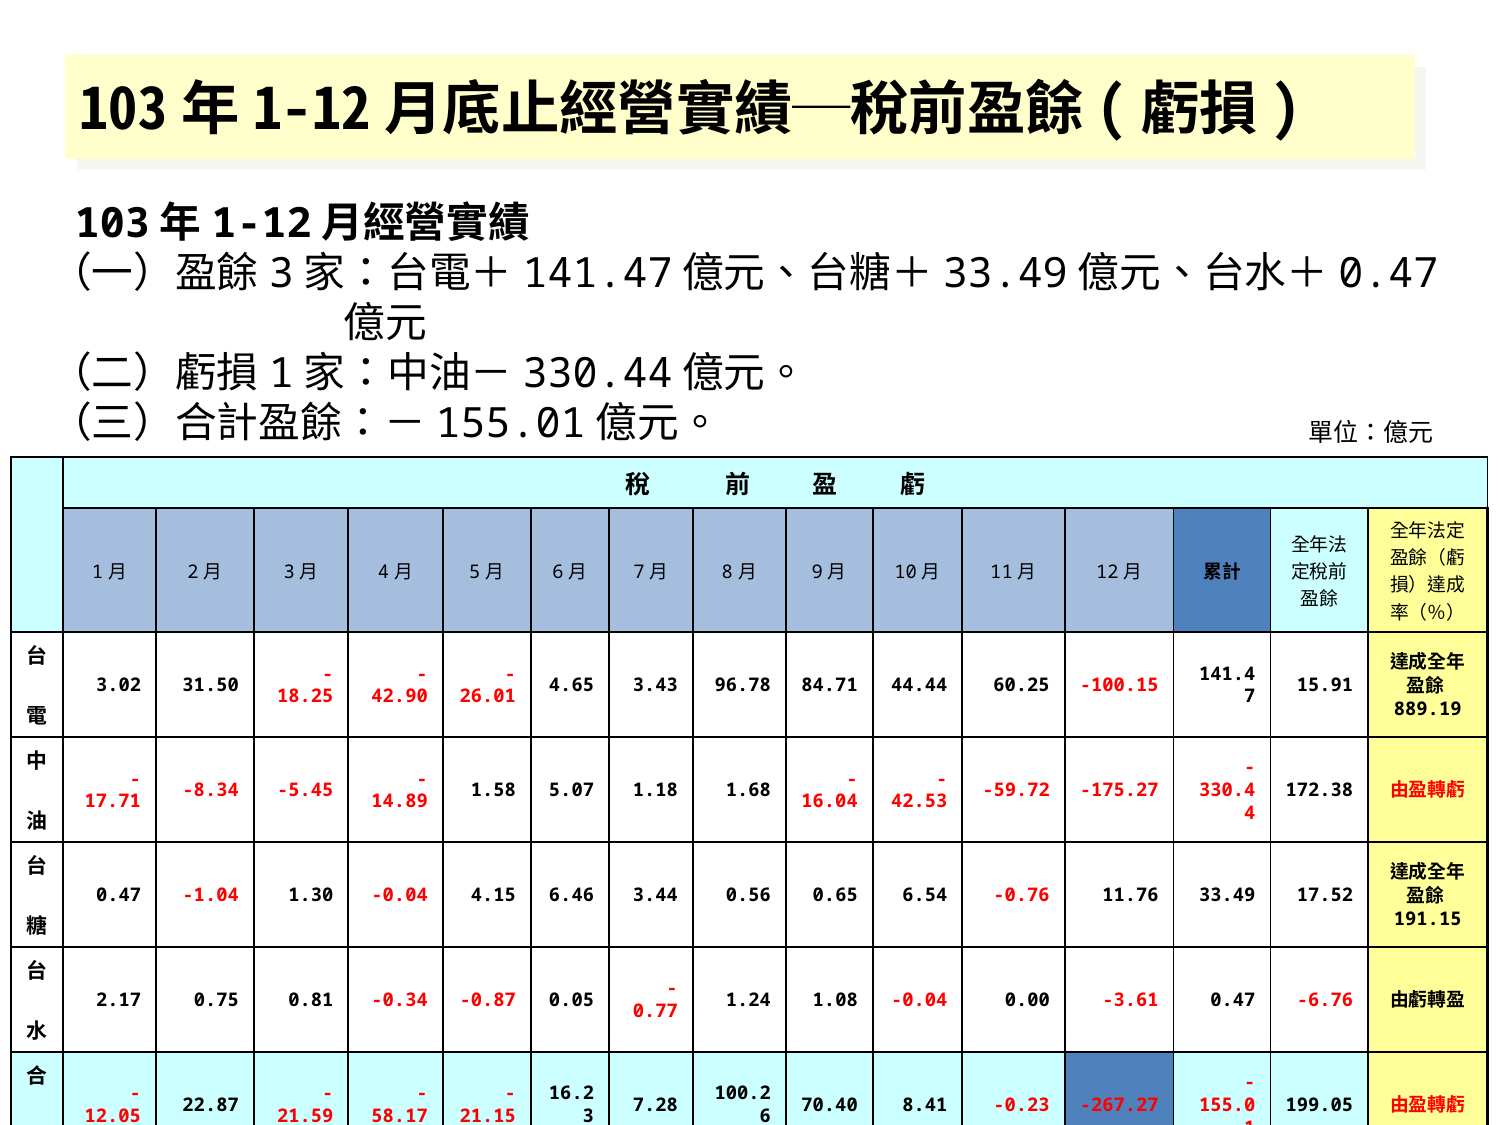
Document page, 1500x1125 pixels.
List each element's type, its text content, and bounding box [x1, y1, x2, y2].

table_cell 0.81 [255, 948, 347, 1051]
table_cell 3.43 [610, 633, 692, 736]
table_cell 8.41 [874, 1053, 961, 1125]
table_cell 6.54 [874, 843, 961, 946]
table_cell 9月 [787, 509, 872, 631]
table_cell 96.78 [694, 633, 785, 736]
table_cell 2.17 [64, 948, 155, 1051]
table_cell 0.00 [963, 948, 1064, 1051]
table_cell 中 油 [12, 738, 62, 841]
table_cell 1.18 [610, 738, 692, 841]
table_cell 3.44 [610, 843, 692, 946]
table_cell 60.25 [963, 633, 1064, 736]
text_box 單位：億元 [1293, 408, 1471, 454]
table_cell -0.34 [349, 948, 442, 1051]
table_cell 11月 [963, 509, 1064, 631]
table_cell 累計 [1174, 509, 1270, 631]
table_cell -3.61 [1066, 948, 1173, 1051]
table_cell 2月 [157, 509, 253, 631]
table_cell -8.34 [157, 738, 253, 841]
table_cell -59.72 [963, 738, 1064, 841]
table_cell -330.44 [1174, 738, 1270, 841]
table_cell 12月 [1066, 509, 1173, 631]
table_cell -0.23 [963, 1053, 1064, 1125]
table_cell 台 電 [12, 633, 62, 736]
slide_number <編號> [1489, 1084, 1500, 1124]
table_cell 由虧轉盈 [1369, 948, 1486, 1051]
table_cell 22.87 [157, 1053, 253, 1125]
table_cell -155.01 [1174, 1053, 1270, 1125]
table_cell 7.28 [610, 1053, 692, 1125]
table_header 稅 前 盈 虧 [64, 458, 1487, 507]
table_cell -14.89 [349, 738, 442, 841]
table_cell -0.04 [874, 948, 961, 1051]
table_cell -0.87 [444, 948, 530, 1051]
table_header [12, 458, 62, 631]
table_cell 1.58 [444, 738, 530, 841]
table_cell -12.05 [64, 1053, 155, 1125]
table_cell -21.15 [444, 1053, 530, 1125]
table_cell 33.49 [1174, 843, 1270, 946]
table_cell 1.68 [694, 738, 785, 841]
table_cell 1月 [64, 509, 155, 631]
table_cell 0.75 [157, 948, 253, 1051]
text_box 103年1-12月經營實績 （一）盈餘3家：台電＋141.47億元、台糖＋33.49億元、台水＋0.47億元 （二）虧損1家：中油－330.44億元。 （三）合計盈餘：－155.01億元。 [35, 188, 1483, 454]
table_cell -26.01 [444, 633, 530, 736]
table_cell 84.71 [787, 633, 872, 736]
table_cell -6.76 [1271, 948, 1367, 1051]
table_cell 6月 [532, 509, 608, 631]
table_cell 11.76 [1066, 843, 1173, 946]
table_cell 31.50 [157, 633, 253, 736]
table_cell 由盈轉虧 [1369, 738, 1486, 841]
table_cell 16.23 [532, 1053, 608, 1125]
table_cell -0.04 [349, 843, 442, 946]
table_cell 5月 [444, 509, 530, 631]
table_cell 4月 [349, 509, 442, 631]
table_cell 0.56 [694, 843, 785, 946]
table_cell 4.65 [532, 633, 608, 736]
table_cell 台 水 [12, 948, 62, 1051]
table_cell -1.04 [157, 843, 253, 946]
table_cell 199.05 [1271, 1053, 1367, 1125]
table_cell 44.44 [874, 633, 961, 736]
table_cell 合 計 [12, 1053, 62, 1125]
table_cell 70.40 [787, 1053, 872, 1125]
table_cell 6.46 [532, 843, 608, 946]
table_cell 全年法定盈餘（虧損）達成率（％） [1369, 509, 1486, 631]
table_cell 8月 [694, 509, 785, 631]
table_cell -58.17 [349, 1053, 442, 1125]
table_cell 1.08 [787, 948, 872, 1051]
table_cell -267.27 [1066, 1053, 1173, 1125]
table_cell 台 糖 [12, 843, 62, 946]
table_cell -100.15 [1066, 633, 1173, 736]
table_cell 達成全年盈餘889.19 [1369, 633, 1486, 736]
table_cell 17.52 [1271, 843, 1367, 946]
table_cell 3月 [255, 509, 347, 631]
table_cell 0.47 [64, 843, 155, 946]
table_cell 全年法定稅前盈餘 [1271, 509, 1367, 631]
table_cell -18.25 [255, 633, 347, 736]
table_cell -42.90 [349, 633, 442, 736]
table_cell -175.27 [1066, 738, 1173, 841]
table_cell 7月 [610, 509, 692, 631]
title 103年1-12月底止經營實績─稅前盈餘(虧損) [64, 54, 1415, 159]
table_cell -0.77 [610, 948, 692, 1051]
table_cell -21.59 [255, 1053, 347, 1125]
table_cell 由盈轉虧 [1369, 1053, 1486, 1125]
table_cell 141.47 [1174, 633, 1270, 736]
table_cell 10月 [874, 509, 961, 631]
table_cell 1.30 [255, 843, 347, 946]
table_cell 達成全年盈餘191.15 [1369, 843, 1486, 946]
table_cell 15.91 [1271, 633, 1367, 736]
table_cell 100.26 [694, 1053, 785, 1125]
table_cell -5.45 [255, 738, 347, 841]
table_cell 5.07 [532, 738, 608, 841]
table_cell 1.24 [694, 948, 785, 1051]
table_cell 0.65 [787, 843, 872, 946]
table_cell 0.05 [532, 948, 608, 1051]
table_cell 3.02 [64, 633, 155, 736]
table_cell 0.47 [1174, 948, 1270, 1051]
table_cell -0.76 [963, 843, 1064, 946]
table_cell -42.53 [874, 738, 961, 841]
table_cell -16.04 [787, 738, 872, 841]
table_cell -17.71 [64, 738, 155, 841]
table_cell 172.38 [1271, 738, 1367, 841]
table_cell 4.15 [444, 843, 530, 946]
